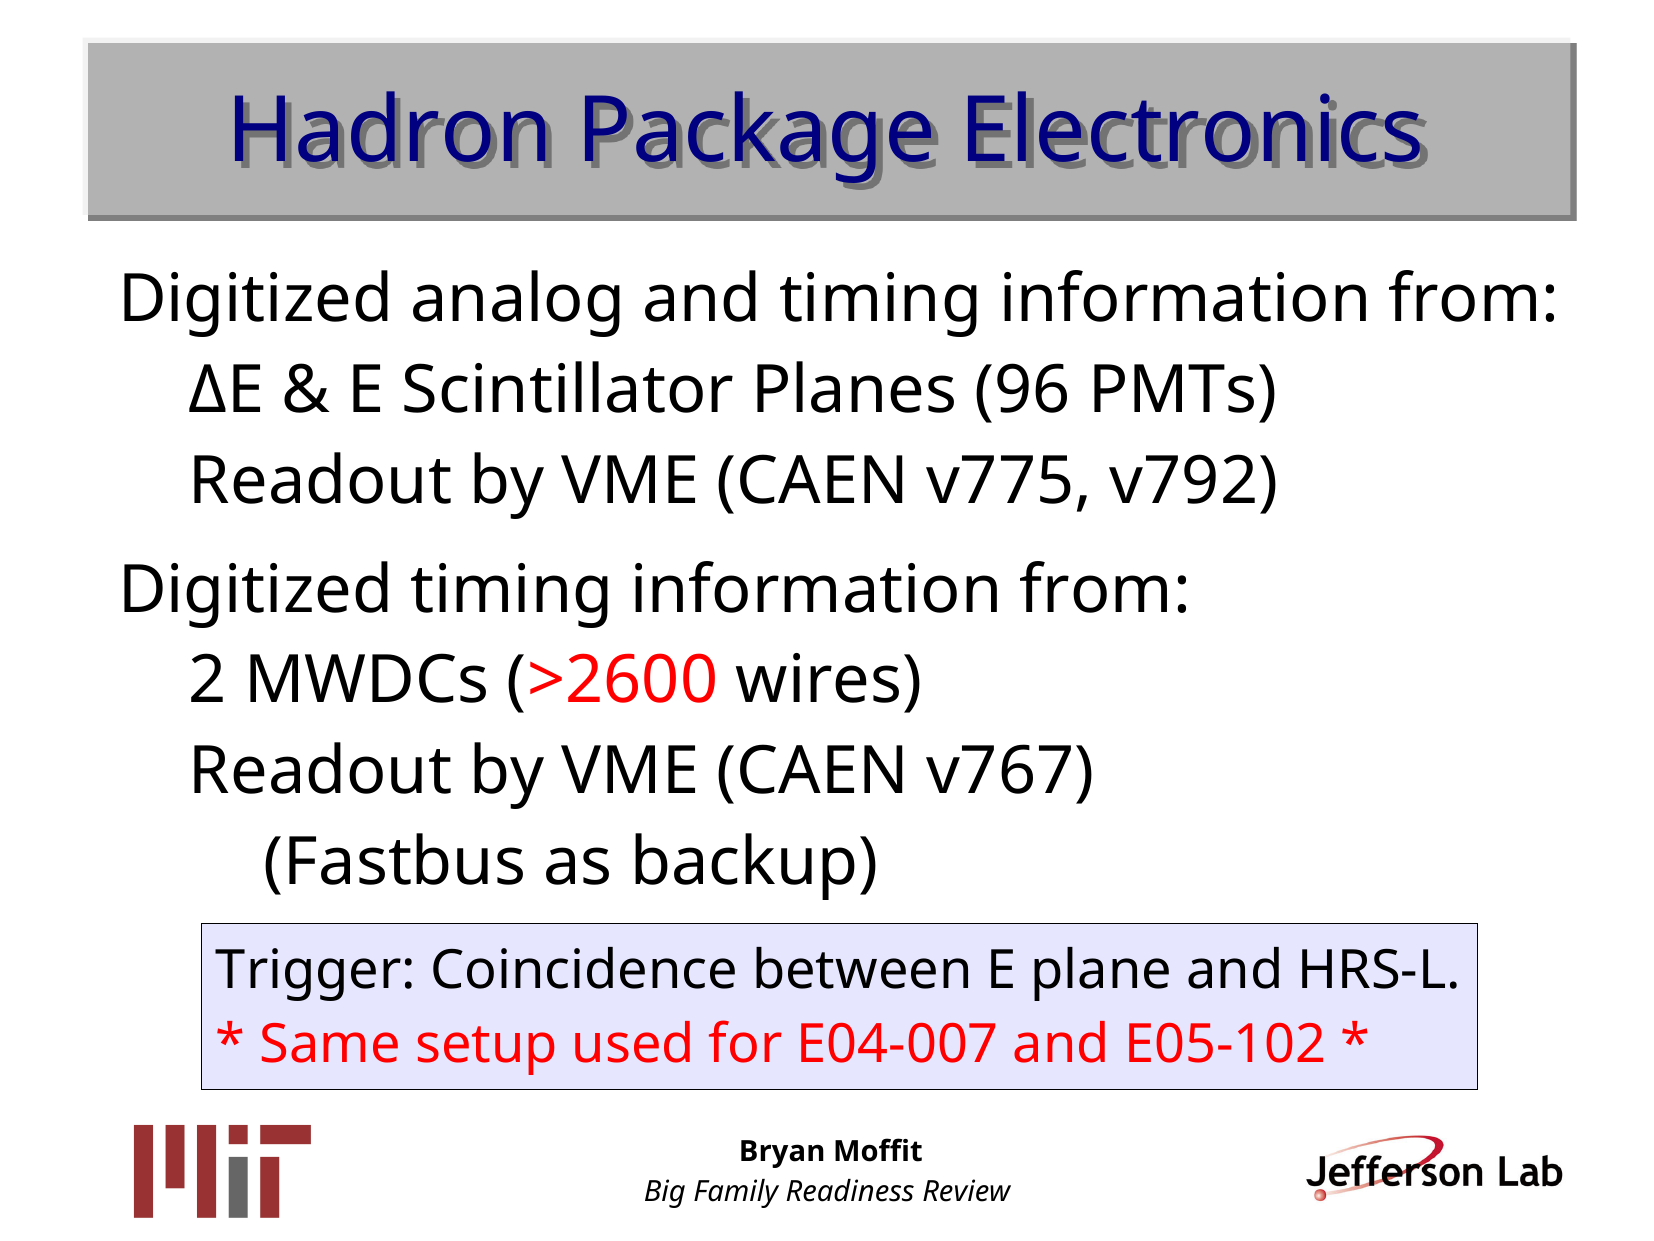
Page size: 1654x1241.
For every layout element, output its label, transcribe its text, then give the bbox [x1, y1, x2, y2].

subtitle Digitized analog and timing information from: ΔE & E Scintillator Planes (96 PMTs) Readout by VME (CAEN v775, v792) [82, 246, 1571, 527]
text_box Digitized timing information from: 2 MWDCs (>2600 wires) Readout by VME (CAEN v767) (Fastbus as backup) [82, 536, 1571, 909]
picture [1296, 1129, 1570, 1210]
title Hadron Package Electronics [82, 37, 1571, 216]
text_box Trigger: Coincidence between E plane and HRS-L. * Same setup used for E04-007 and E05-102 * [201, 923, 1452, 1090]
picture [129, 1120, 316, 1223]
